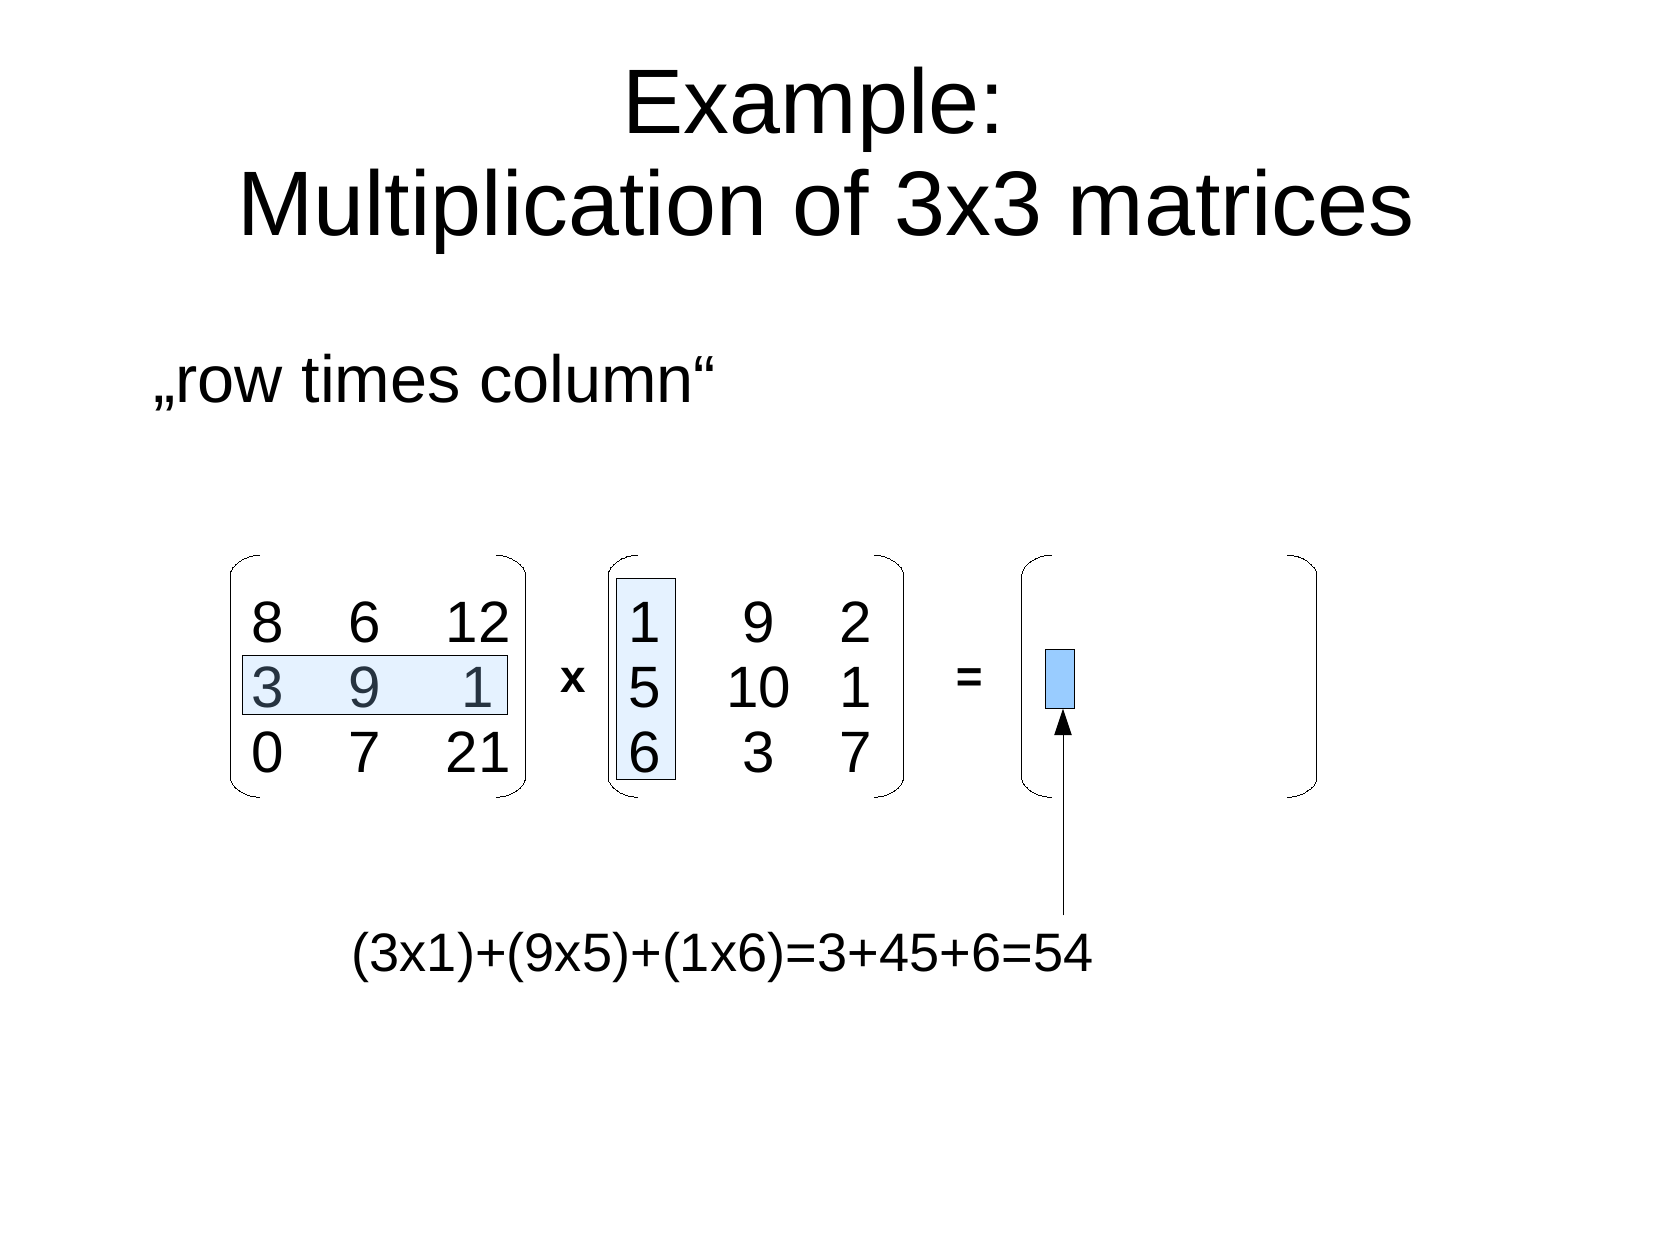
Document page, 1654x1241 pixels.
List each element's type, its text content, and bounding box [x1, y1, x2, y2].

list „row times column“ [82, 342, 1571, 461]
text_box 8 6 12 3 9 1 0 7 21 [236, 582, 526, 792]
text_box [616, 578, 676, 582]
text_box [242, 655, 508, 715]
text_box x [545, 643, 601, 711]
text_box (3x1)+(9x5)+(1x6)=3+45+6=54 [336, 915, 1164, 991]
title Example: Multiplication of 3x3 matrices [82, 49, 1571, 257]
text_box 1 9 2 5 10 1 6 3 7 [614, 582, 969, 792]
text_box [1045, 649, 1075, 709]
text_box = [969, 643, 997, 711]
